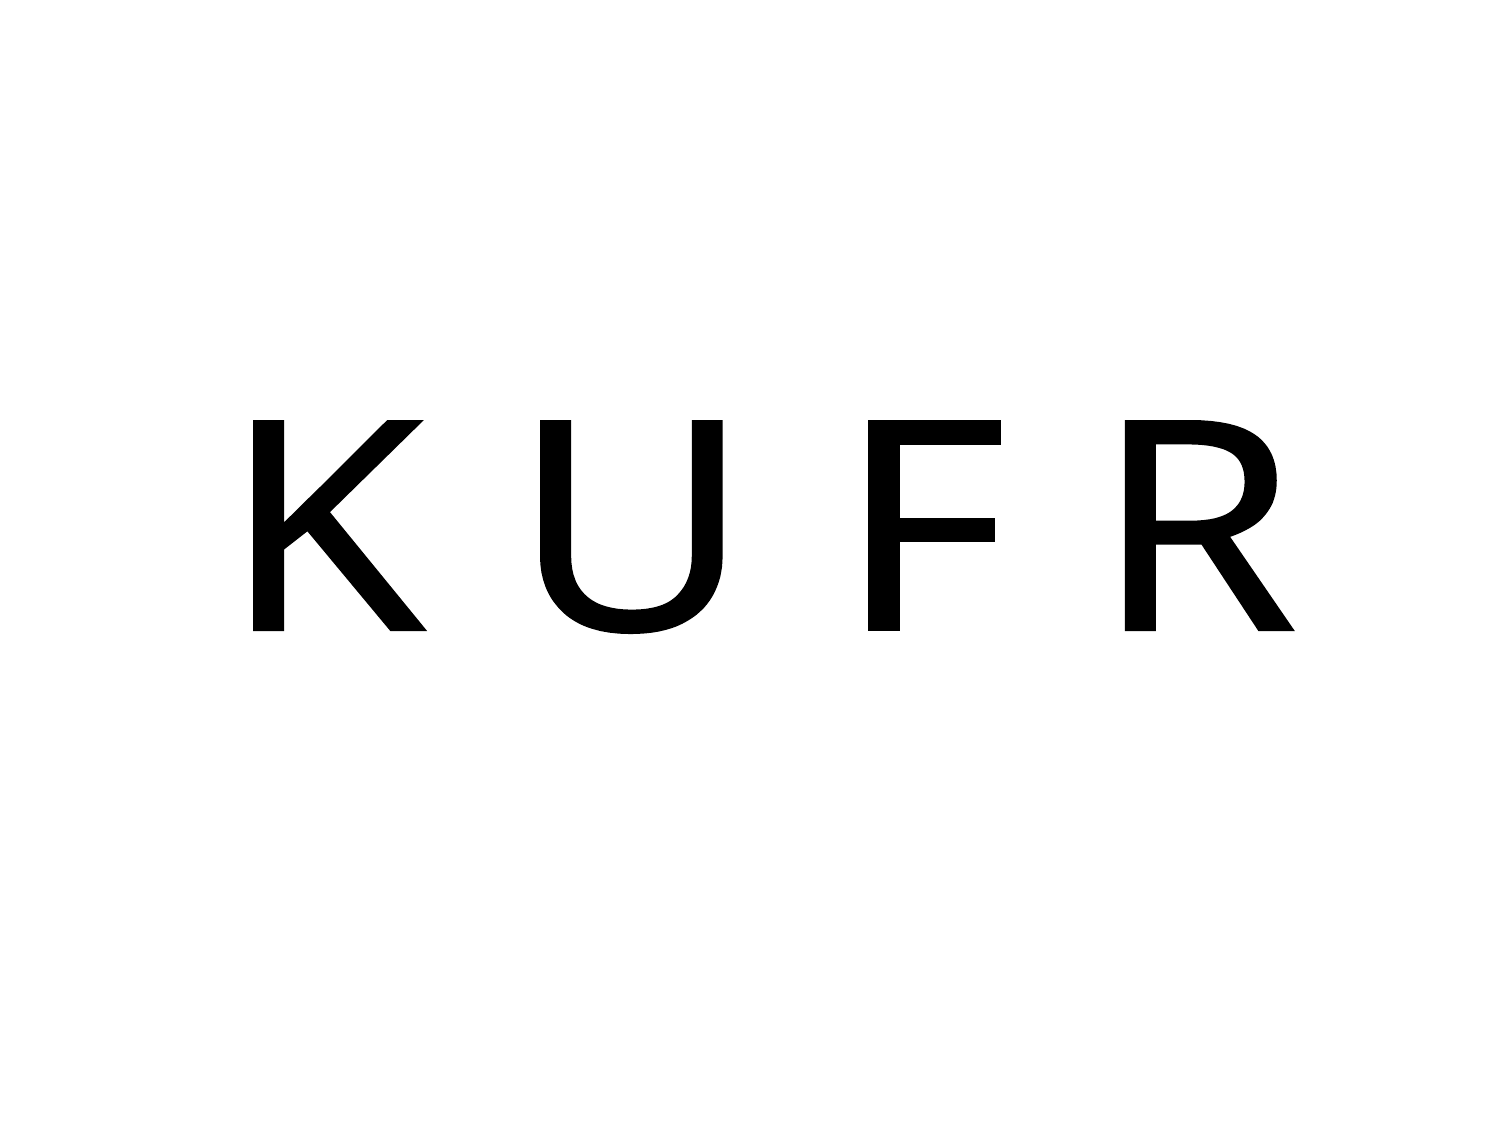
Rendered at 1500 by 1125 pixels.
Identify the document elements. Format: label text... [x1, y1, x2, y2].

text_box K U F R [540, 420, 722, 634]
text_box K U F R [869, 420, 1001, 631]
text_box K U F R [253, 420, 426, 631]
text_box K U F R [1125, 420, 1294, 631]
